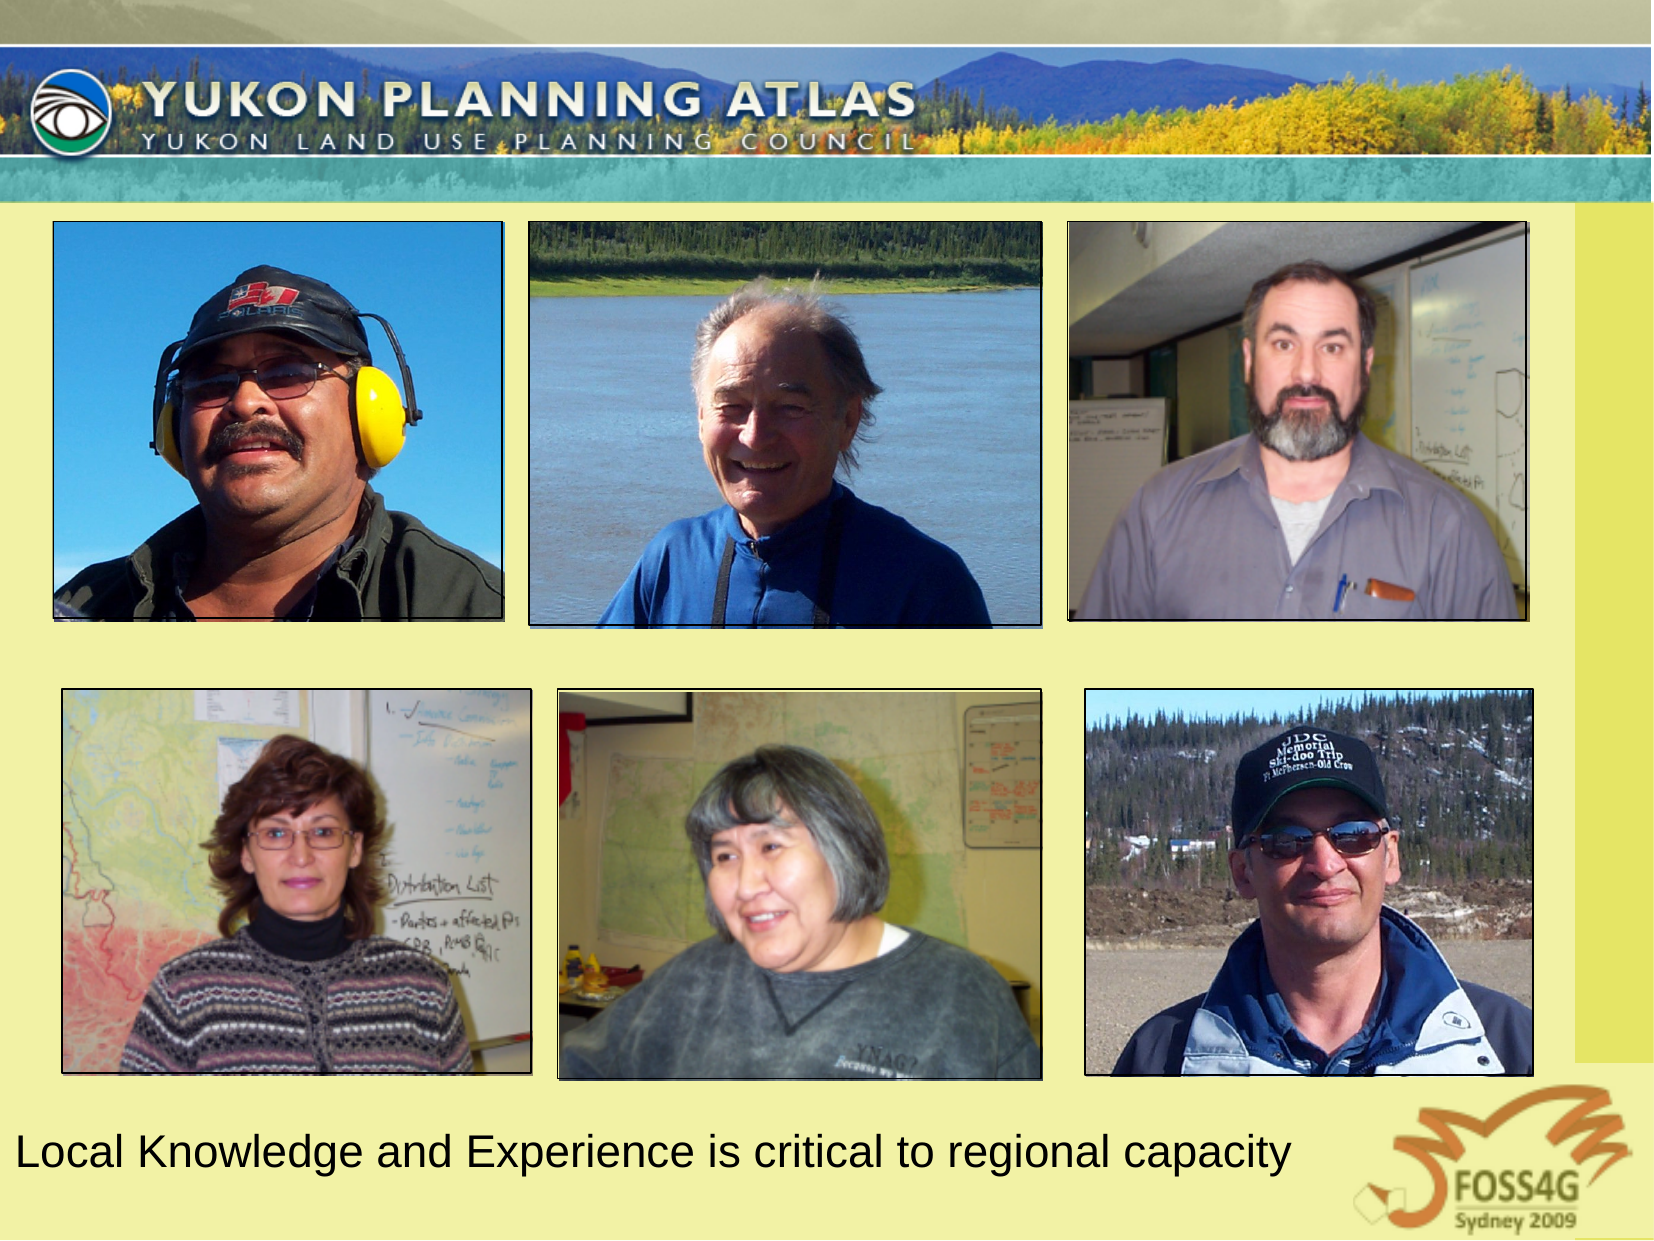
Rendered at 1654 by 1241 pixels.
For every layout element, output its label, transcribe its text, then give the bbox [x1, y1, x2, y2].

picture [52, 221, 1534, 1082]
picture [0, 0, 1651, 201]
text_box Local Knowledge and Experience is critical to regional capacity [0, 1119, 1351, 1185]
